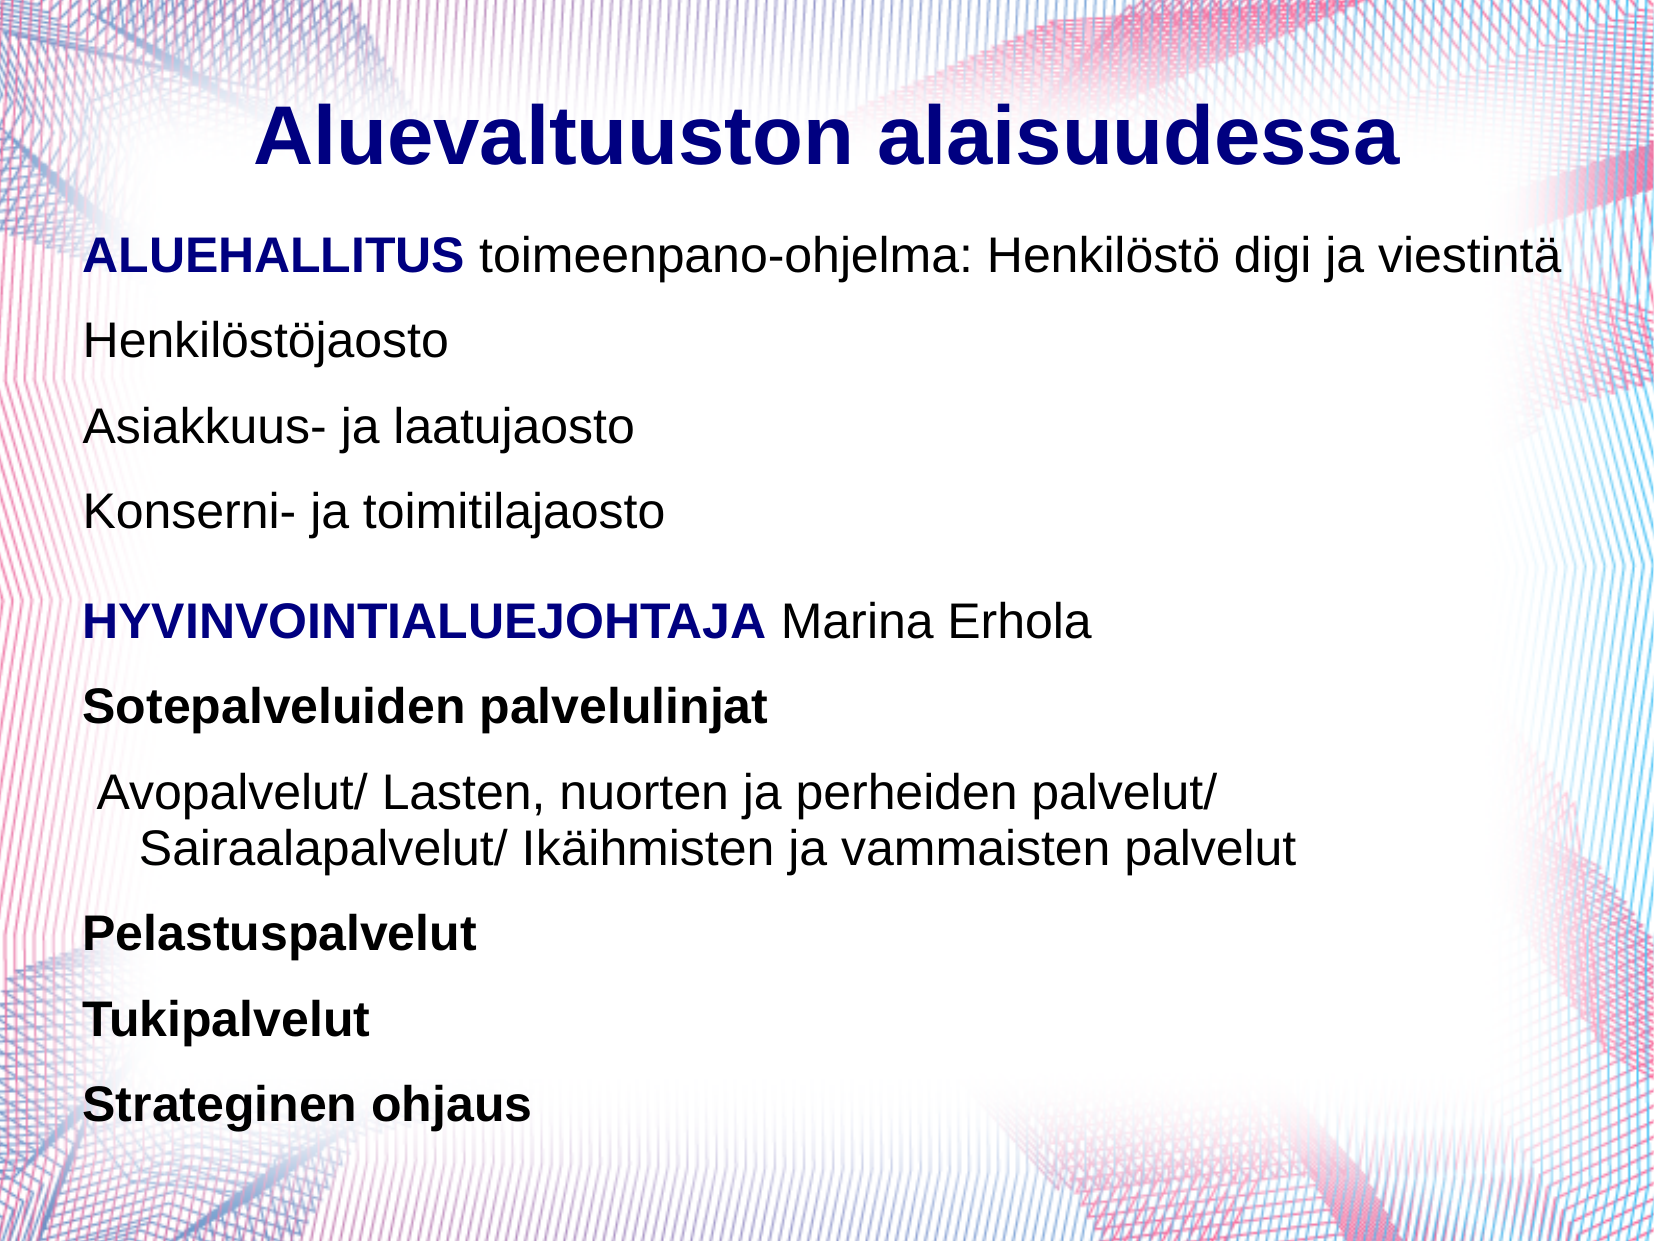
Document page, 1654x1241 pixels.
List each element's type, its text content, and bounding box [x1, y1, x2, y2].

picture [0, 0, 1654, 1241]
list HYVINVOINTIALUEJOHTAJA Marina Erhola Sotepalveluiden palvelulinjat Avopalvelut/ Lasten, nuorten ja perheiden palvelut/ Sairaalapalvelut/ Ikäihmisten ja vammaisten palvelut Pelastuspalvelut Tukipalvelut Strateginen ohjaus [82, 590, 1571, 1241]
title Aluevaltuuston alaisuudessa [82, 33, 1571, 224]
list ALUEHALLITUS toimeenpano-ohjelma: Henkilöstö digi ja viestintä Henkilöstöjaosto Asiakkuus- ja laatujaosto Konserni- ja toimitilajaosto [82, 224, 1595, 1123]
